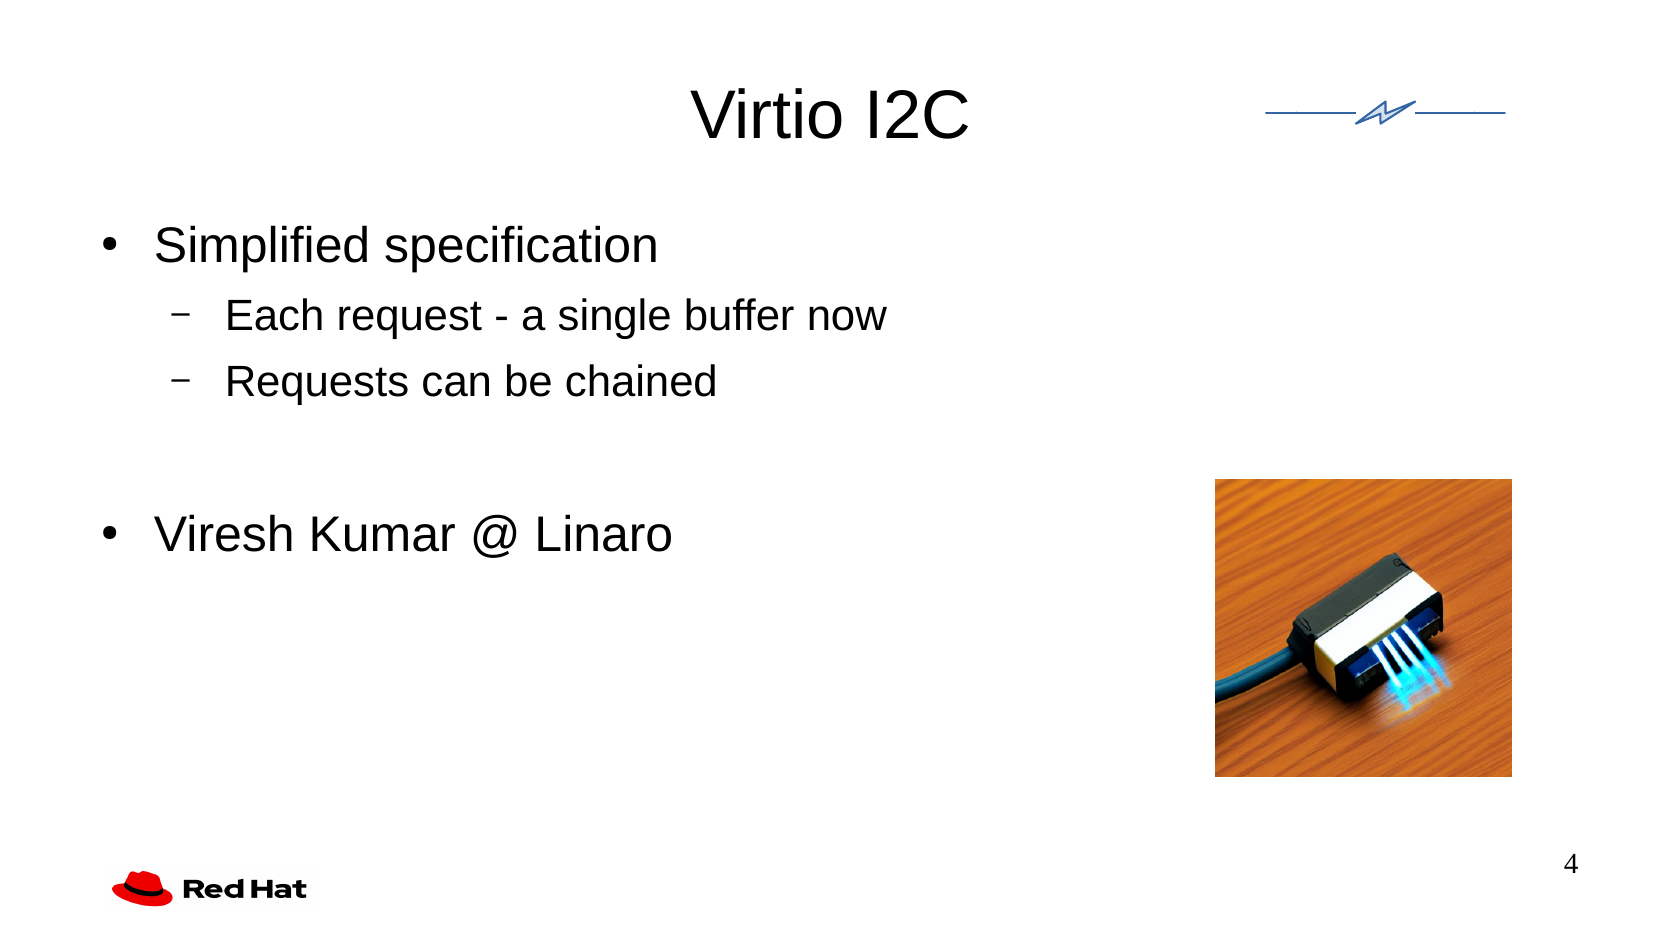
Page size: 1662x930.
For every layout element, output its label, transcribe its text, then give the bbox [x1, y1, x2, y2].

title Virtio I2C [83, 36, 1579, 193]
picture [105, 865, 315, 912]
list Simplified specification Each request - a single buffer now Requests can be chained Viresh Kumar @ Linaro [83, 217, 1579, 757]
picture [1215, 479, 1512, 777]
text_box [1355, 101, 1416, 124]
